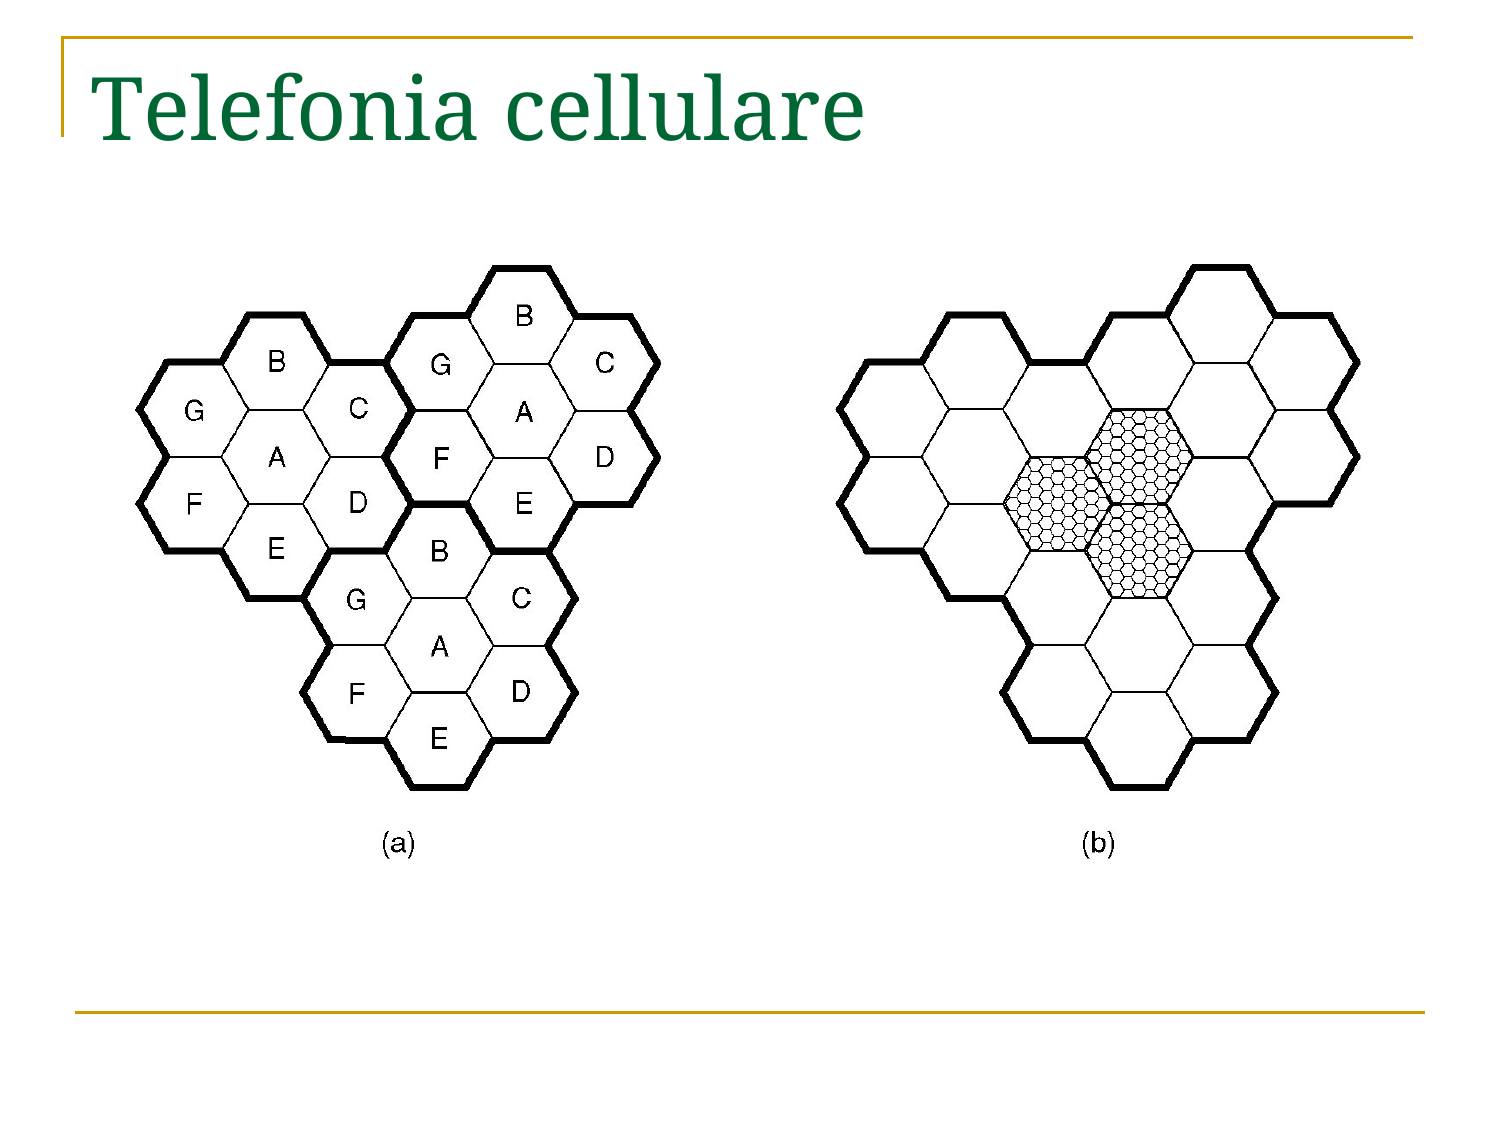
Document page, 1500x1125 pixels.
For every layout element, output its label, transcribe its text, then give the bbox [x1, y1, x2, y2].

picture [135, 264, 1361, 859]
title Telefonia cellulare [75, 45, 1426, 233]
